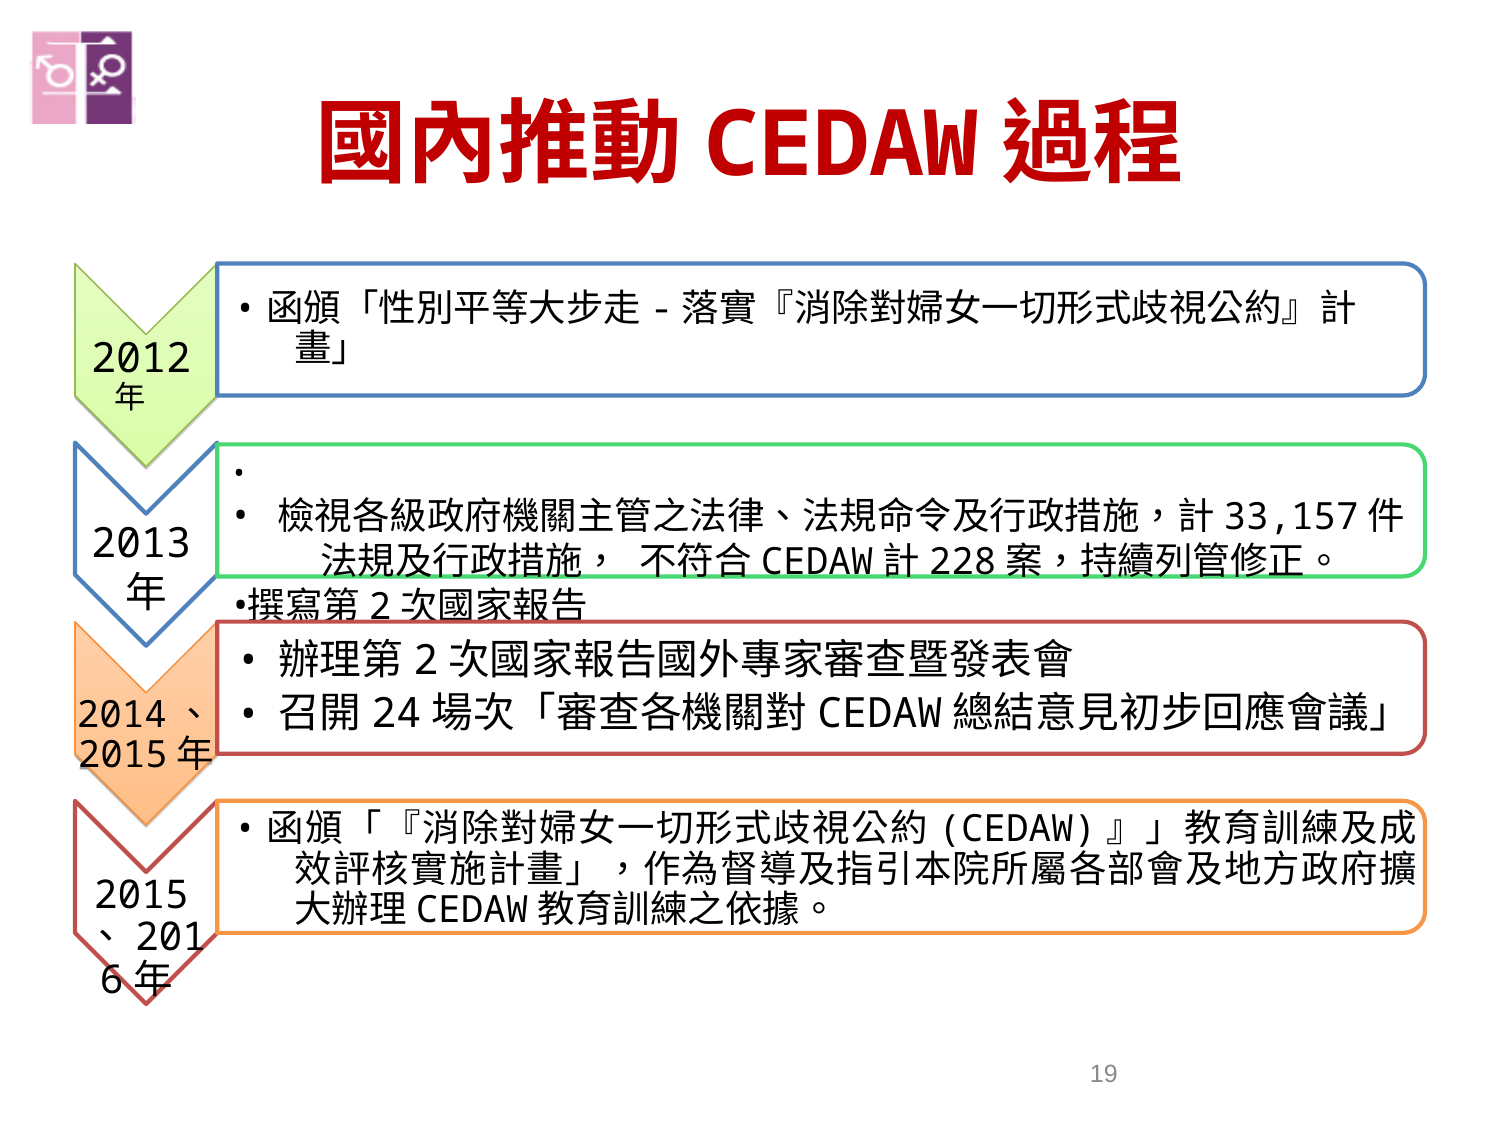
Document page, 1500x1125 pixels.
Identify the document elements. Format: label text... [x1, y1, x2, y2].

text_box 函頒「『消除對婦女一切形式歧視公約(CEDAW)』」教育訓練及成效評核實施計畫」，作為督導及指引本院所屬各部會及地方政府擴大辦理CEDAW教育訓練之依據。 [217, 800, 1426, 933]
text_box 19 [1074, 1042, 1426, 1103]
text_box 2015、2016年 [75, 800, 218, 1004]
text_box 2012年 [75, 263, 217, 467]
text_box 辦理第2次國家報告國外專家審查暨發表會 召開24場次「審查各機關對CEDAW總結意見初步回應會議」 [217, 621, 1426, 754]
text_box 2013年 [75, 442, 218, 646]
text_box 函頒「性別平等大步走-落實『消除對婦女一切形式歧視公約』計畫」 [217, 263, 1426, 396]
text_box 2014、2015年 [75, 621, 217, 825]
text_box 檢視各級政府機關主管之法律、法規命令及行政措施，計33,157件法規及行政措施， 不符合CEDAW計228案，持續列管修正。 撰寫第2次國家報告 [217, 444, 1426, 577]
title 國內推動CEDAW過程 [75, 45, 1426, 233]
